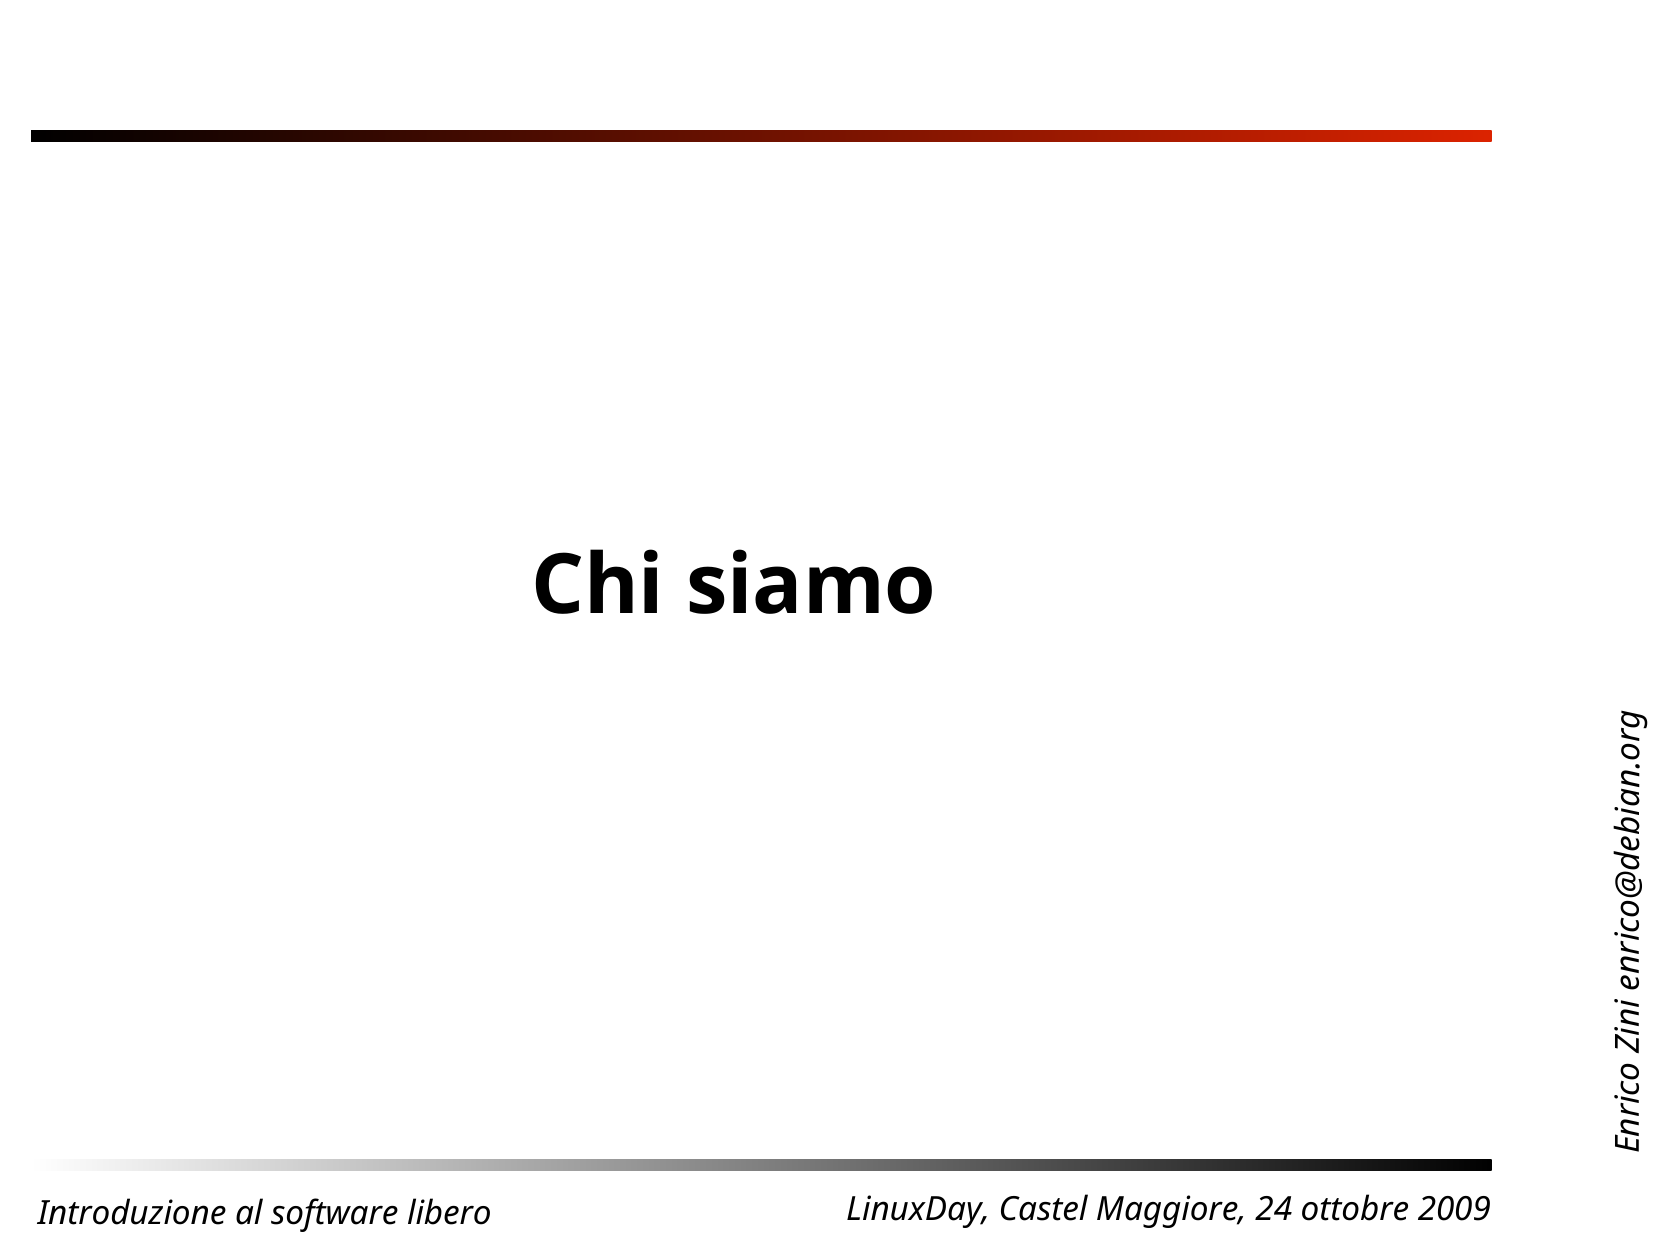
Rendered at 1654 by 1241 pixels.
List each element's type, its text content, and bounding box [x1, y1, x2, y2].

text_box Chi siamo [30, 524, 1438, 659]
